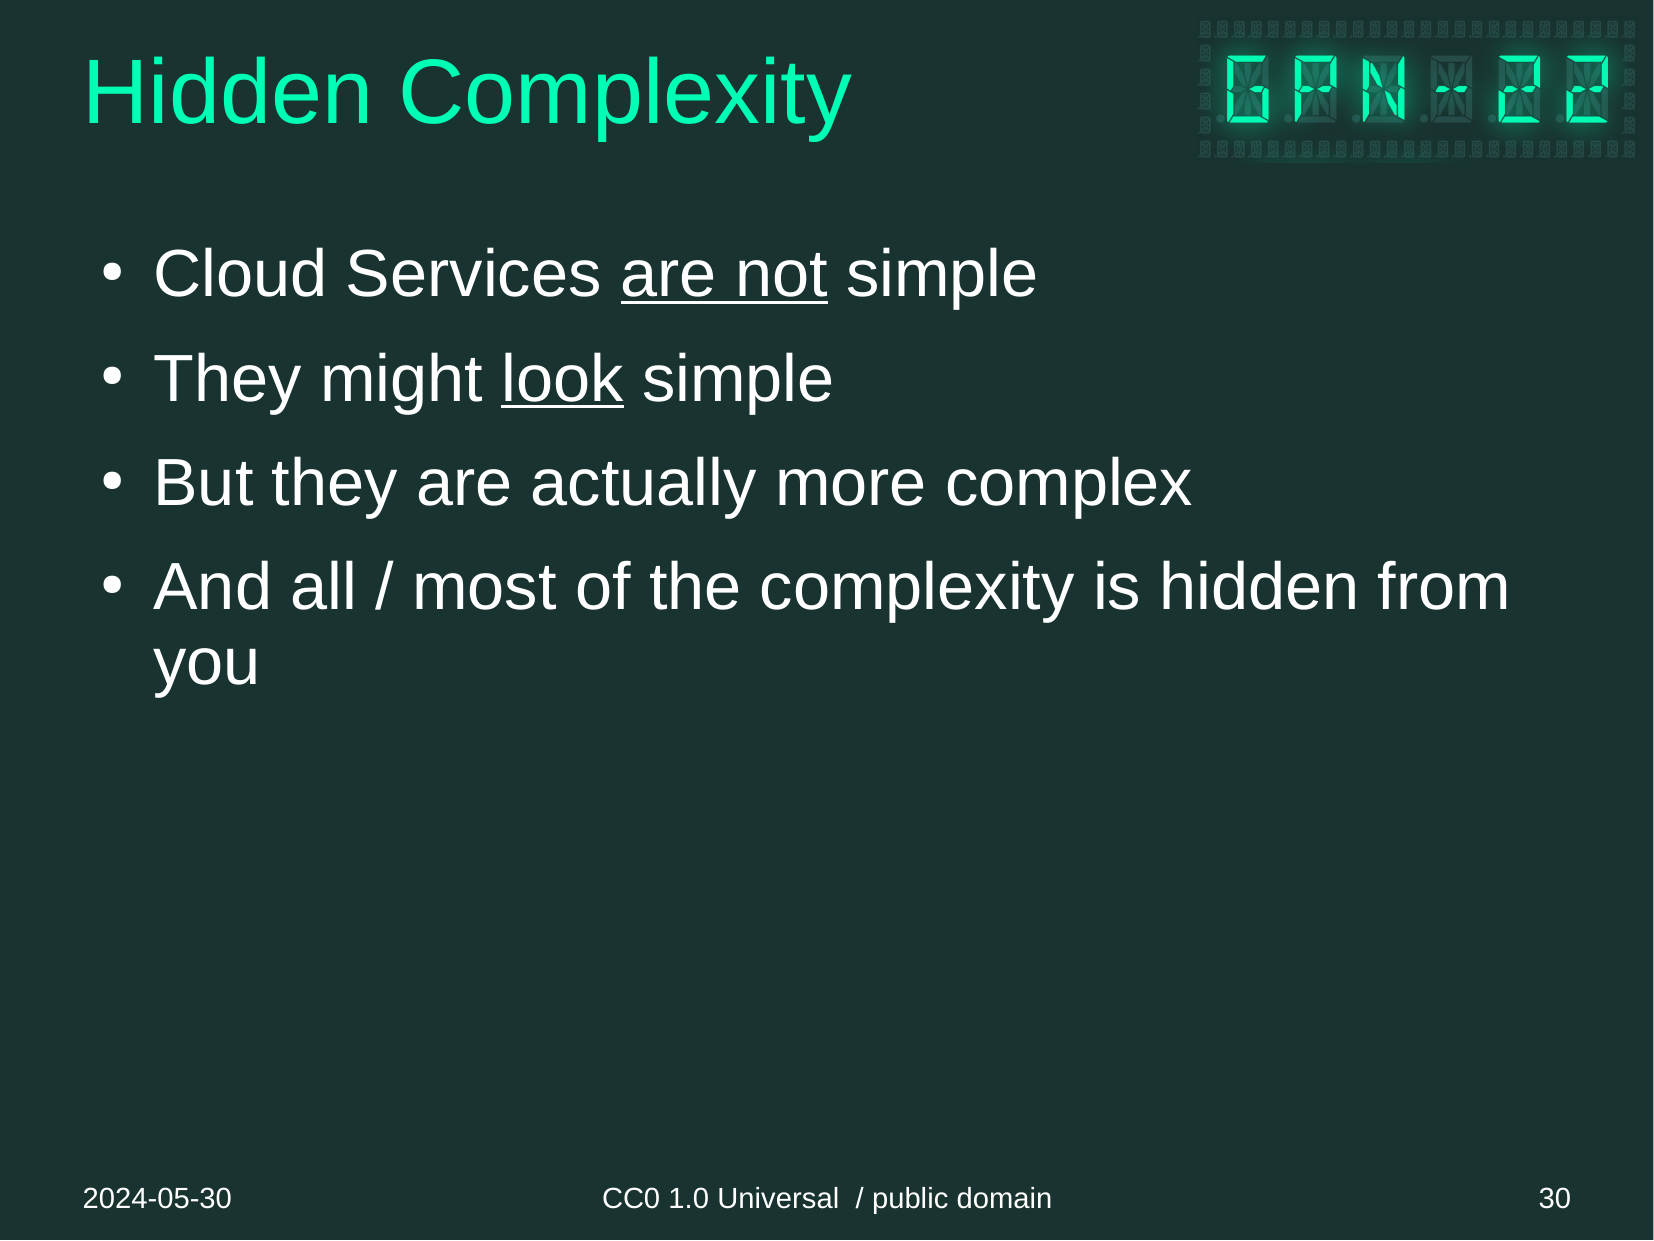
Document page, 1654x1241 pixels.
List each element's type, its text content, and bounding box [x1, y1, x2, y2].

picture [1196, 15, 1639, 163]
list Cloud Services are not simple They might look simple But they are actually more complex And all / most of the complexity is hidden from you [82, 236, 1571, 956]
title Hidden Complexity [82, 40, 1004, 143]
